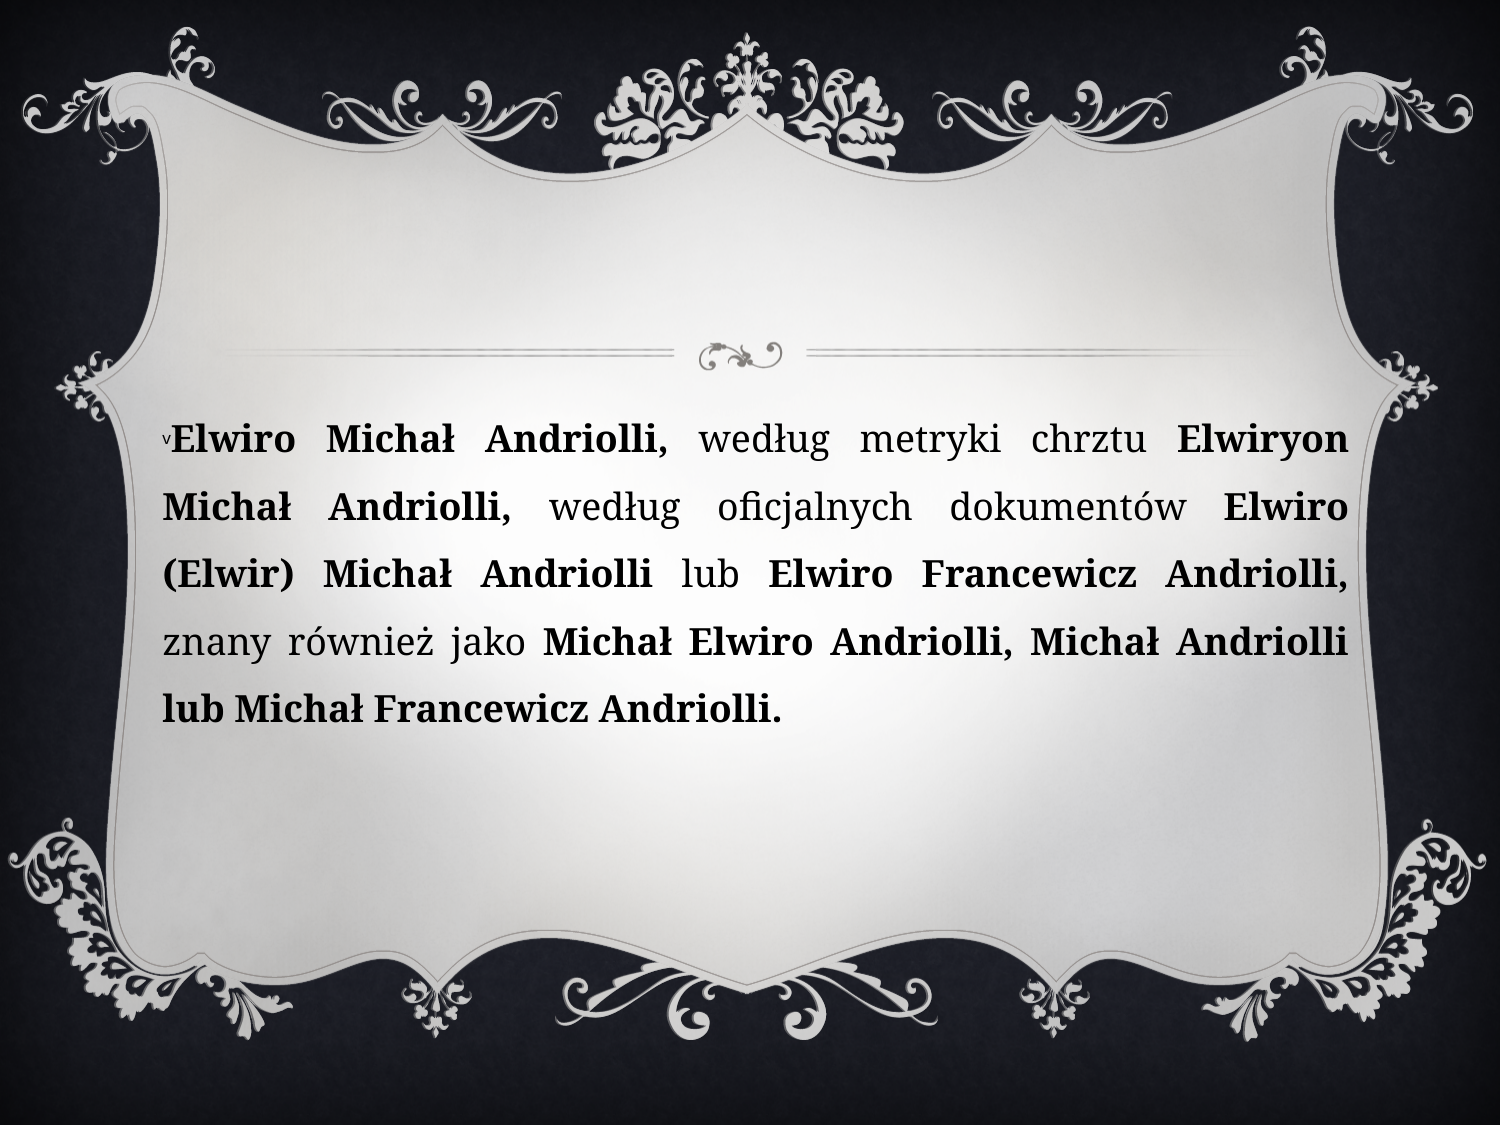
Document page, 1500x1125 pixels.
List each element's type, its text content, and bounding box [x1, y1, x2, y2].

list Elwiro Michał Andriolli, według metryki chrztu Elwiryon Michał Andriolli, według oficjalnych dokumentów Elwiro (Elwir) Michał Andriolli lub Elwiro Francewicz Andriolli, znany również jako Michał Elwiro Andriolli, Michał Andriolli lub Michał Francewicz Andriolli. [147, 385, 1365, 976]
picture [0, 0, 1500, 1125]
